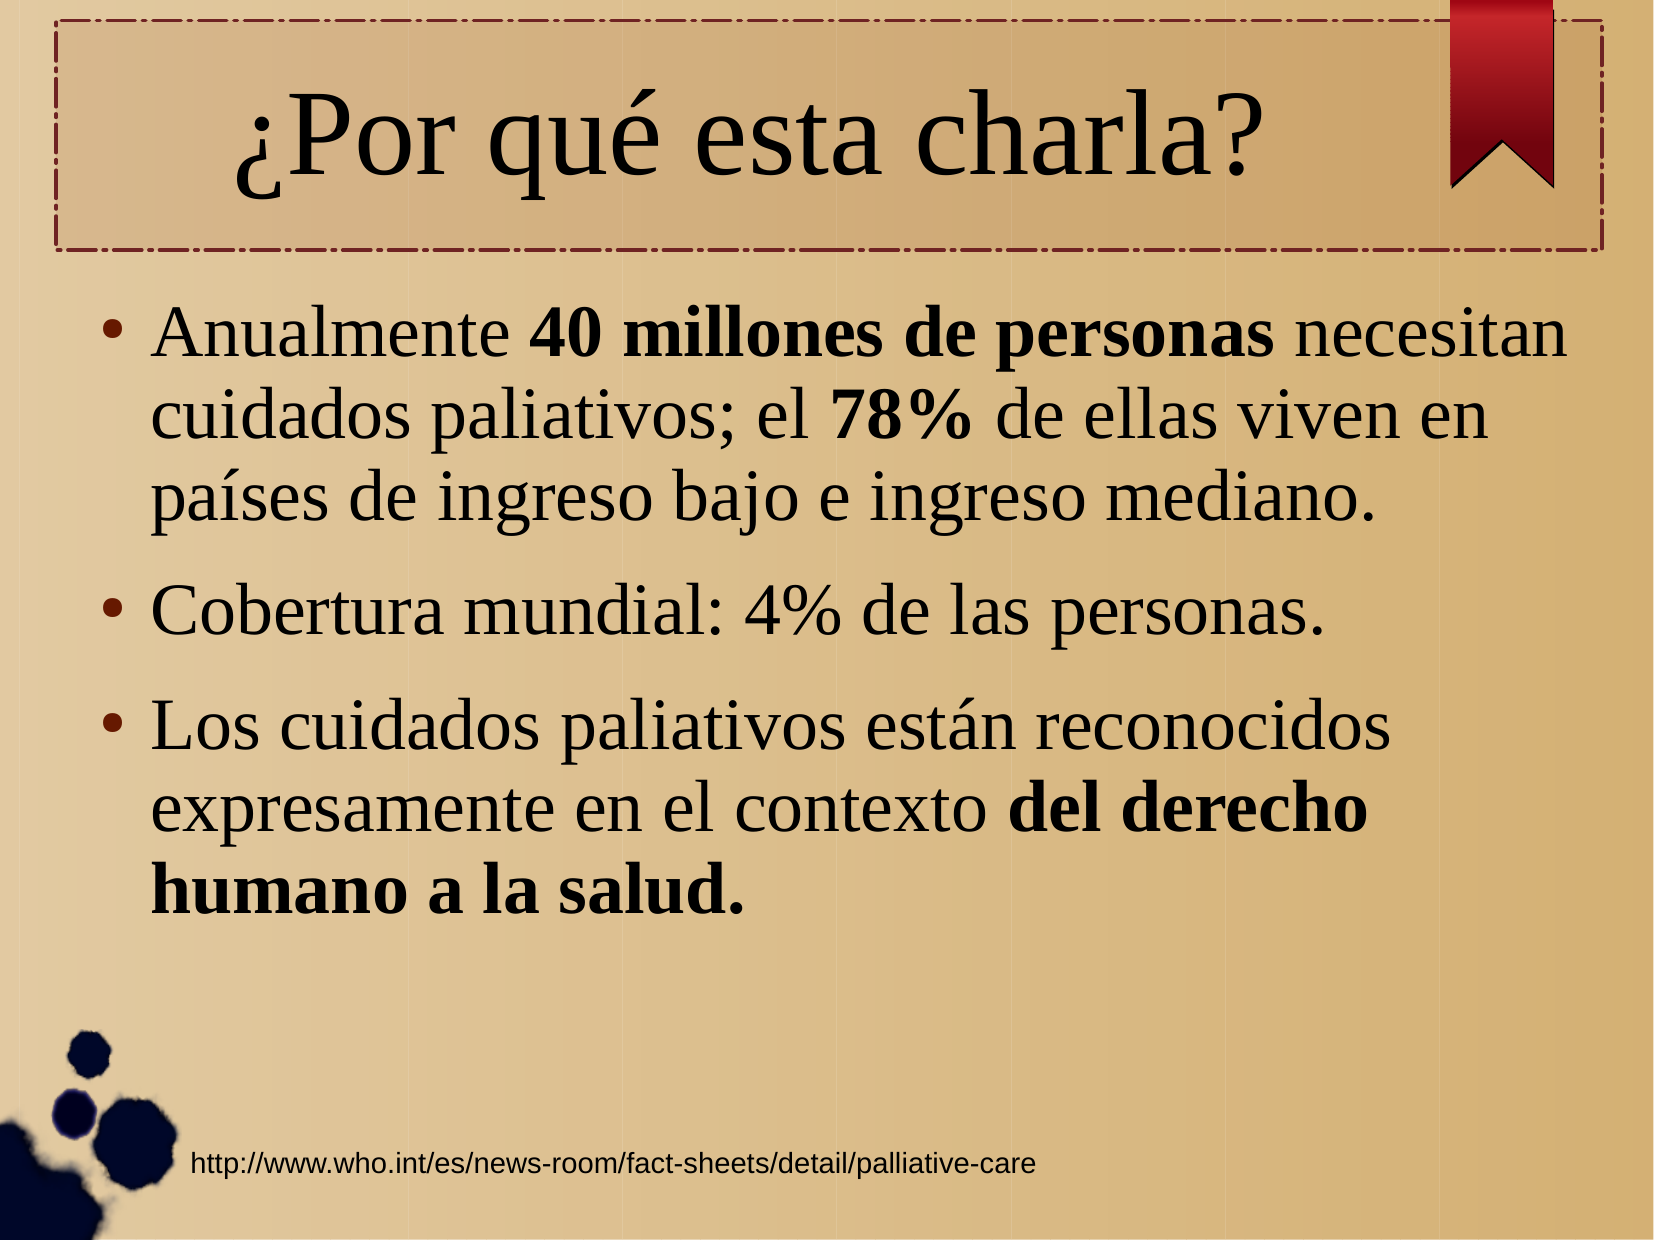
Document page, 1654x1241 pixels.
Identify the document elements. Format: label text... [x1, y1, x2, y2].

list Anualmente 40 millones de personas necesitan cuidados paliativos; el 78% de ellas viven en países de ingreso bajo e ingreso mediano. Cobertura mundial: 4% de las personas. Los cuidados paliativos están reconocidos expresamente en el contexto del derecho humano a la salud. [82, 290, 1571, 1010]
text_box http://www.who.int/es/news-room/fact-sheets/detail/palliative-care [175, 1139, 1288, 1197]
title ¿Por qué esta charla? [59, 15, 1441, 252]
